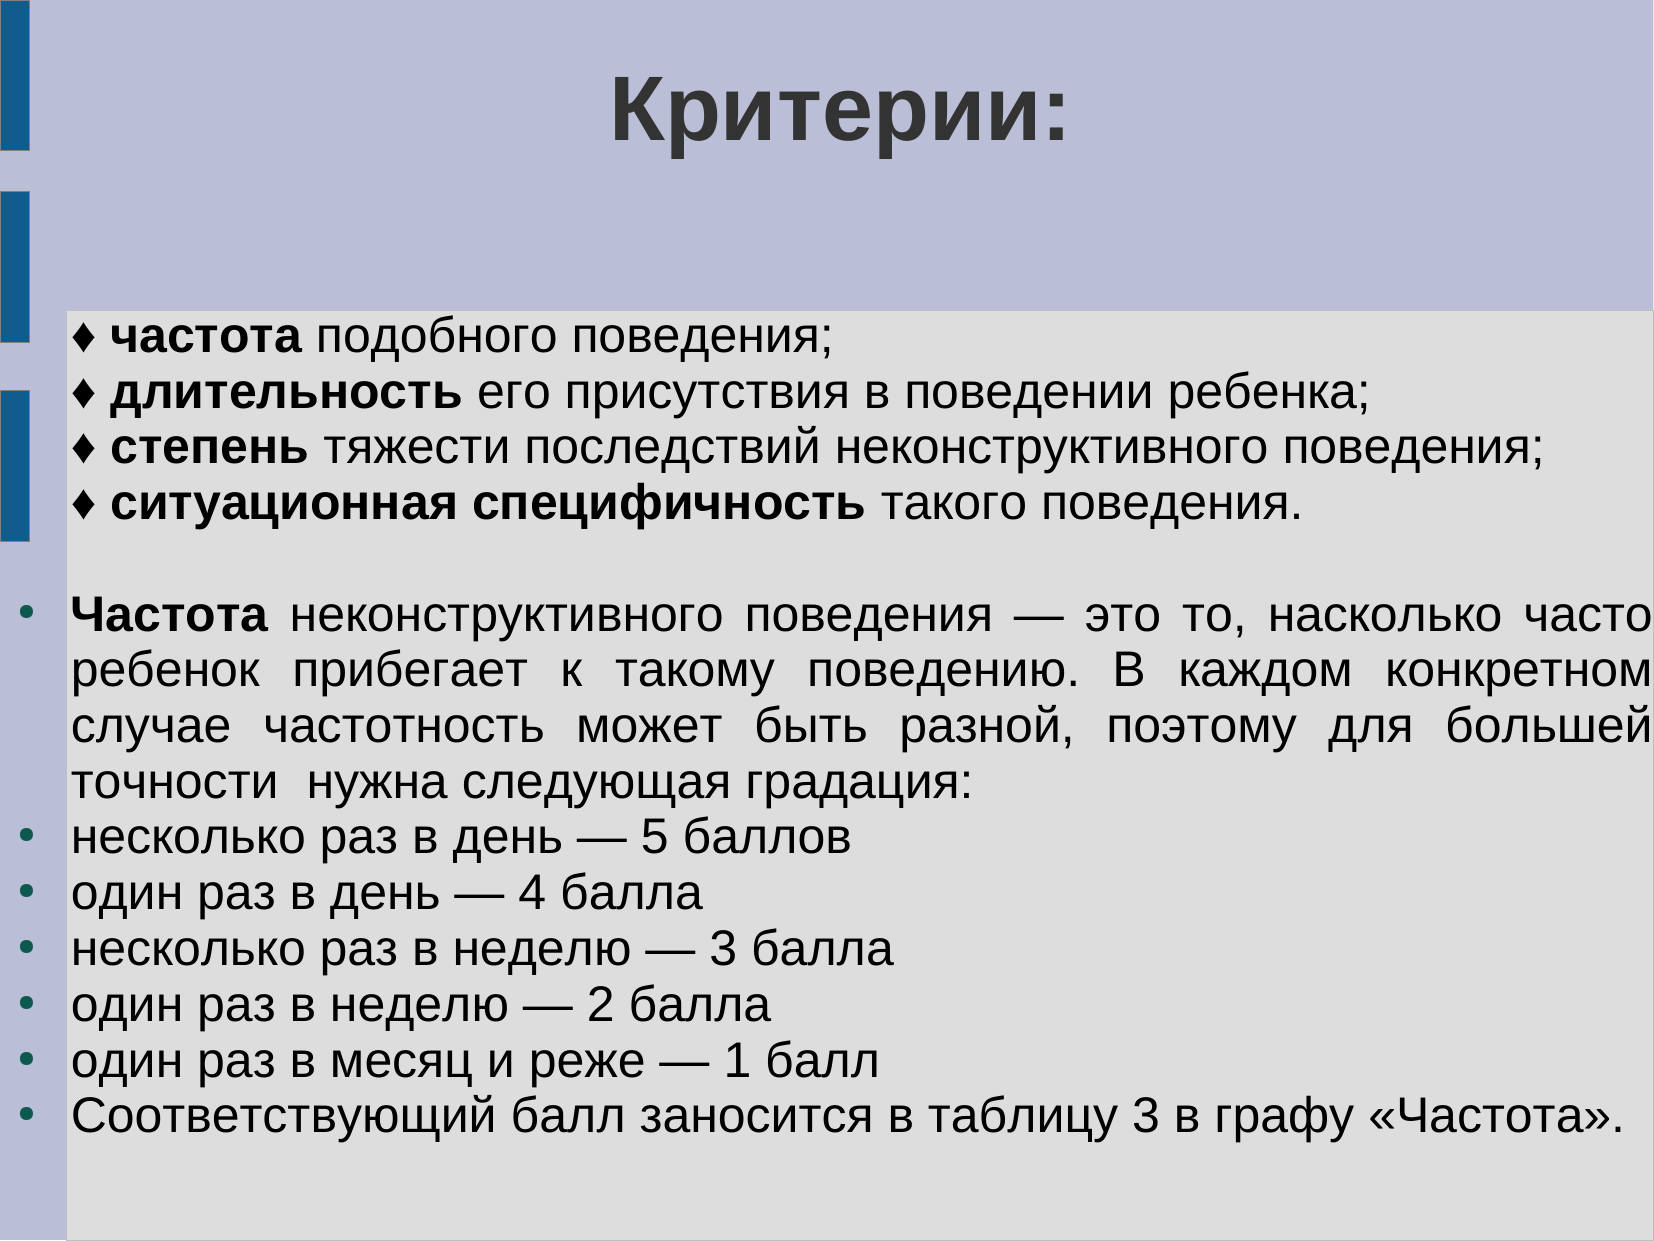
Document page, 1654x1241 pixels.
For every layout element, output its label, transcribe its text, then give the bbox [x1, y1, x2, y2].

title Критерии: [135, 5, 1548, 213]
list ♦ частота подобного поведения; ♦ длительность его присутствия в поведении ребенка; ♦ степень тяжести последствий неконструктивного поведения; ♦ ситуационная специфичность такого поведения. Частота неконструктивного поведения — это то, насколько часто ребенок прибегает к такому поведению. В каждом конкретном случае частотность может быть разной, поэтому для большей точности нужна следующая градация: несколько раз в день — 5 баллов один раз в день — 4 балла несколько раз в неделю — 3 балла один раз в неделю — 2 балла один раз в месяц и реже — 1 балл Соответствующий балл заносится в таблицу 3 в графу «Частота». [0, 307, 1654, 1232]
